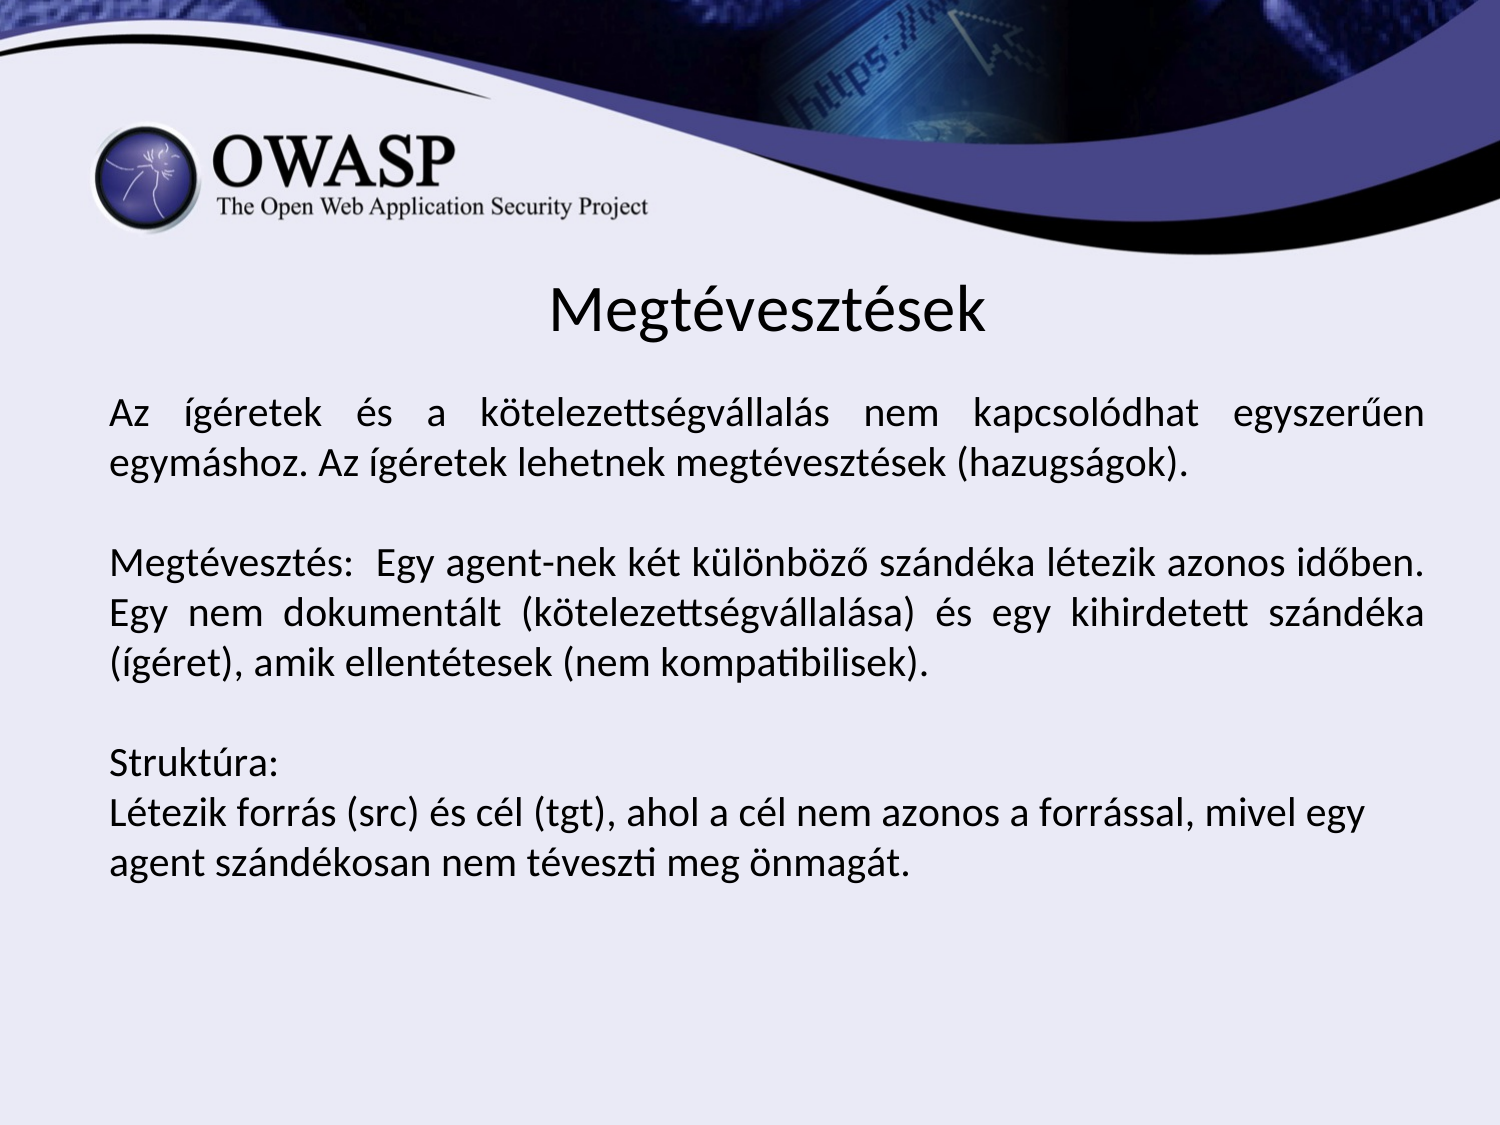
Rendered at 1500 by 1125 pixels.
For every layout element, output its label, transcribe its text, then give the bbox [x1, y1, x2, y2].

picture [0, 0, 1500, 1125]
text_box Megtévesztések Az ígéretek és a kötelezettségvállalás nem kapcsolódhat egyszerűen egymáshoz. Az ígéretek lehetnek megtévesztések (hazugságok). Megtévesztés: Egy agent-nek két különböző szándéka létezik azonos időben. Egy nem dokumentált (kötelezettségvállalása) és egy kihirdetett szándéka (ígéret), amik ellentétesek (nem kompatibilisek). Struktúra: Létezik forrás (src) és cél (tgt), ahol a cél nem azonos a forrással, mivel egy agent szándékosan nem téveszti meg önmagát. [94, 257, 1441, 1093]
